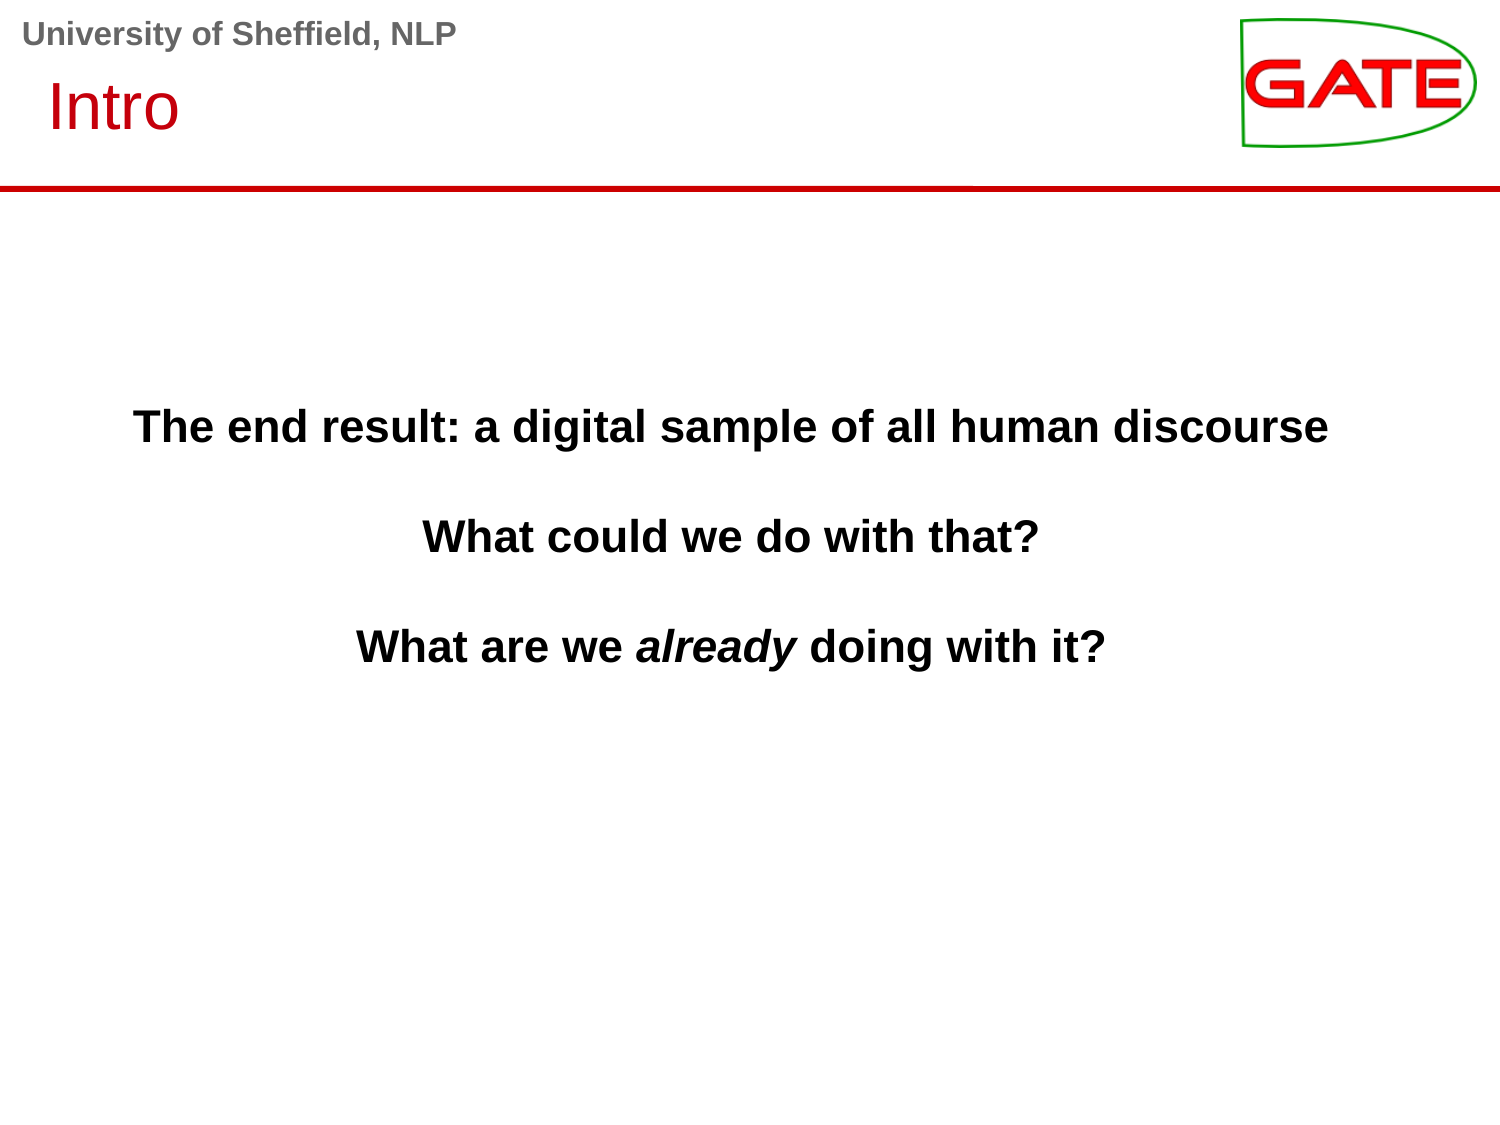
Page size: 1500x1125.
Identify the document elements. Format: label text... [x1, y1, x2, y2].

text_box Intro [47, 47, 1267, 168]
text_box The end result: a digital sample of all human discourse What could we do with that? What are we already doing with it? [88, 389, 1375, 1122]
picture [1240, 18, 1477, 148]
